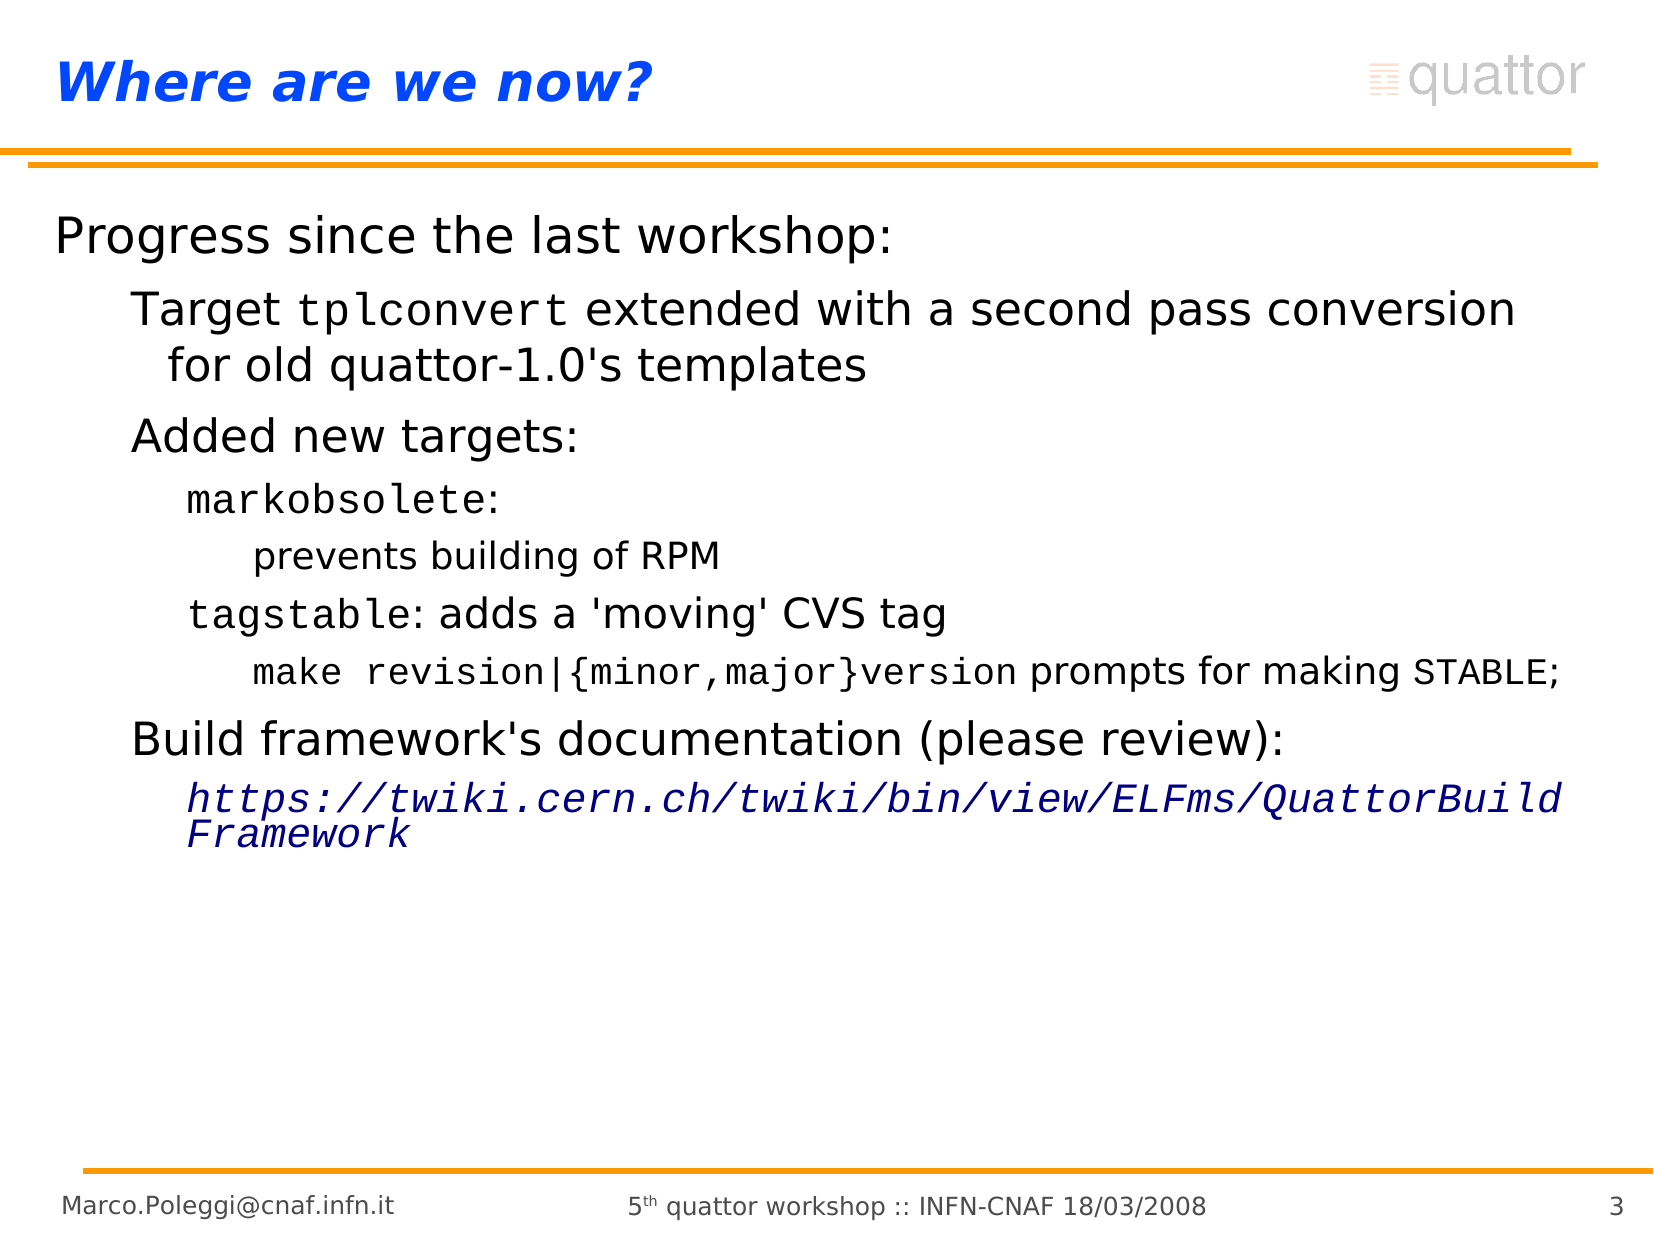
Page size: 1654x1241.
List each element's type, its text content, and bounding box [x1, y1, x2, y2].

list Progress since the last workshop: Target tplconvert extended with a second pass conversion for old quattor-1.0's templates Added new targets: markobsolete: prevents building of RPM tagstable: adds a 'moving' CVS tag make revision|{minor,major}version prompts for making STABLE; Build framework's documentation (please review): https://twiki.cern.ch/twiki/bin/view/ELFms/QuattorBuildFramework [55, 206, 1582, 1088]
title Where are we now? [55, 41, 1241, 124]
